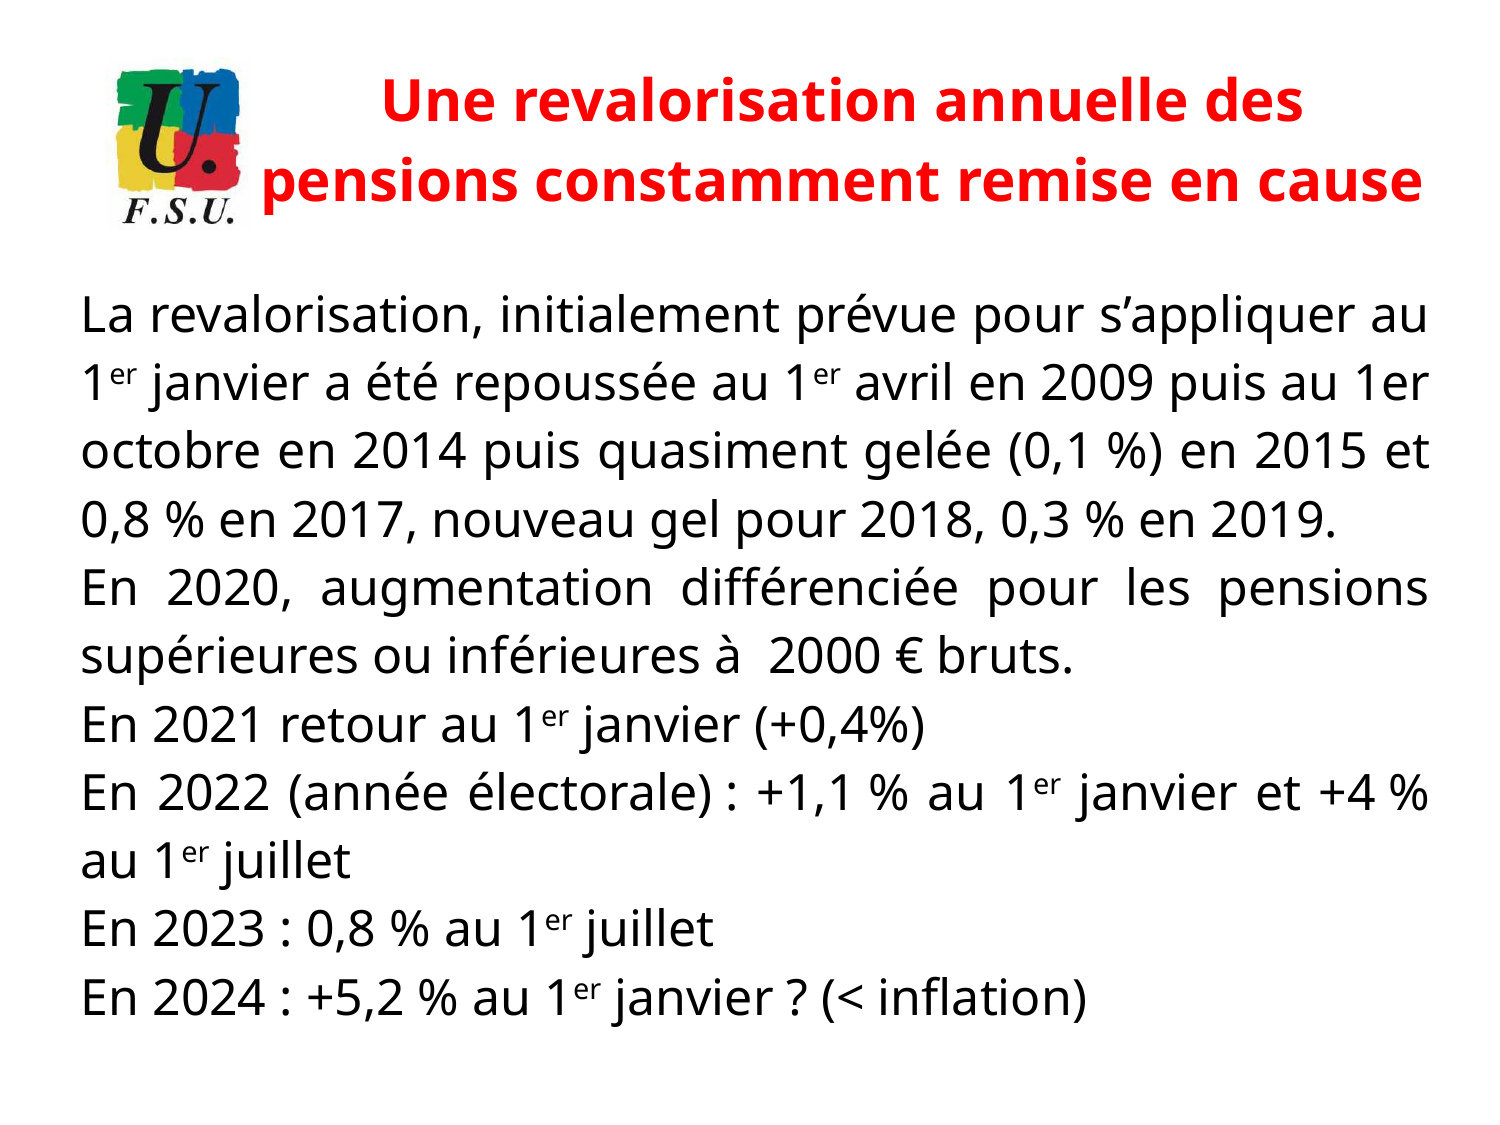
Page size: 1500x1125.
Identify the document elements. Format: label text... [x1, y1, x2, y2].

subtitle La revalorisation, initialement prévue pour s’appliquer au 1er janvier a été repoussée au 1er avril en 2009 puis au 1er octobre en 2014 puis quasiment gelée (0,1 %) en 2015 et 0,8 % en 2017, nouveau gel pour 2018, 0,3 % en 2019. En 2020, augmentation différenciée pour les pensions supérieures ou inférieures à 2000 € bruts. En 2021 retour au 1er janvier (+0,4%) En 2022 (année électorale) : +1,1 % au 1er janvier et +4 % au 1er juillet En 2023 : 0,8 % au 1er juillet En 2024 : +5,2 % au 1er janvier ? (< inflation) [80, 272, 1431, 1037]
title Une revalorisation annuelle des pensions constamment remise en cause [259, 44, 1425, 233]
picture [106, 58, 250, 230]
